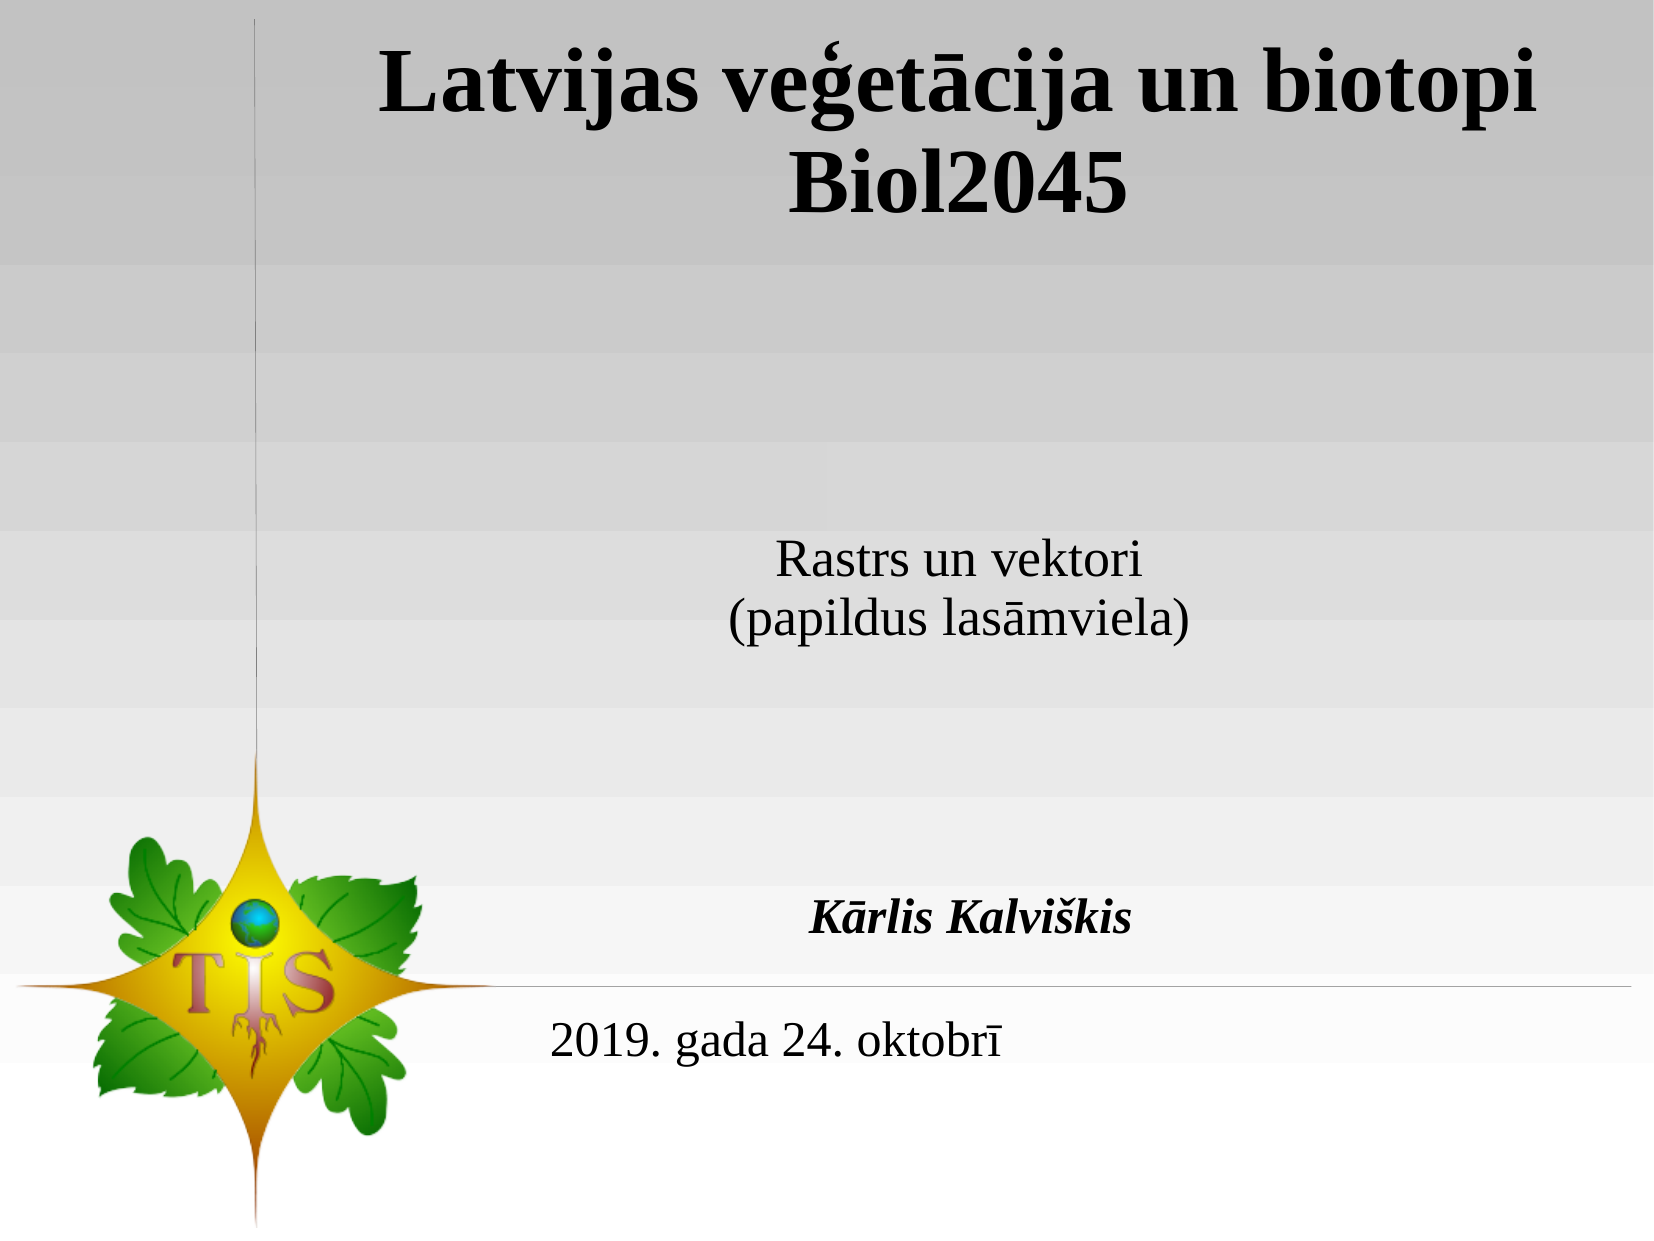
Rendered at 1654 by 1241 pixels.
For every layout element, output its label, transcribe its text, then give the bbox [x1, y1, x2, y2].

list 2019. gada 24. oktobrī [478, 1011, 1654, 1241]
picture [0, 0, 1654, 1241]
title Rastrs un vektori (papildus lasāmviela) [295, 314, 1625, 861]
